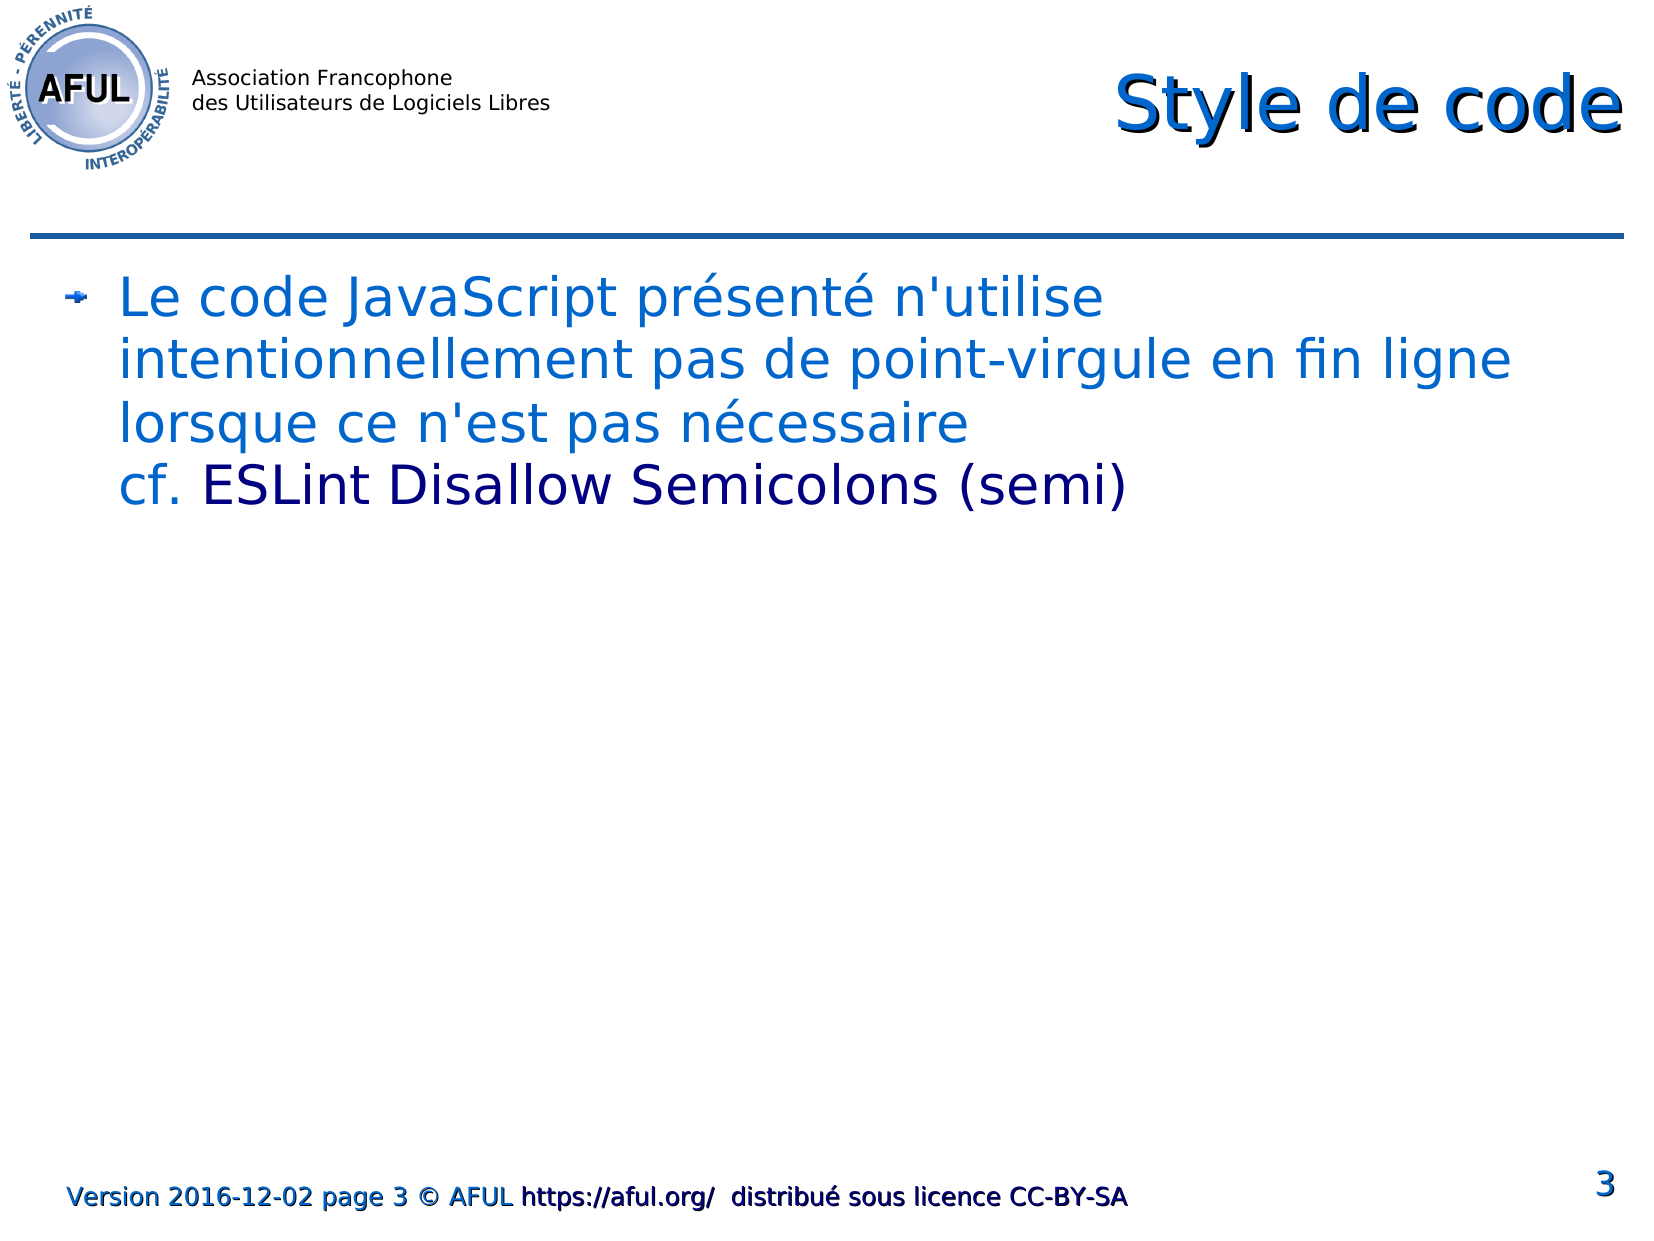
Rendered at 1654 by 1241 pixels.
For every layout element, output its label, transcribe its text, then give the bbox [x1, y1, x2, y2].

title Style de code [501, 0, 1625, 207]
list Le code JavaScript présenté n'utilise intentionnellement pas de point-virgule en fin ligne lorsque ce n'est pas nécessaire cf. ESLint Disallow Semicolons (semi) [47, 265, 1595, 1211]
picture [0, 0, 178, 178]
